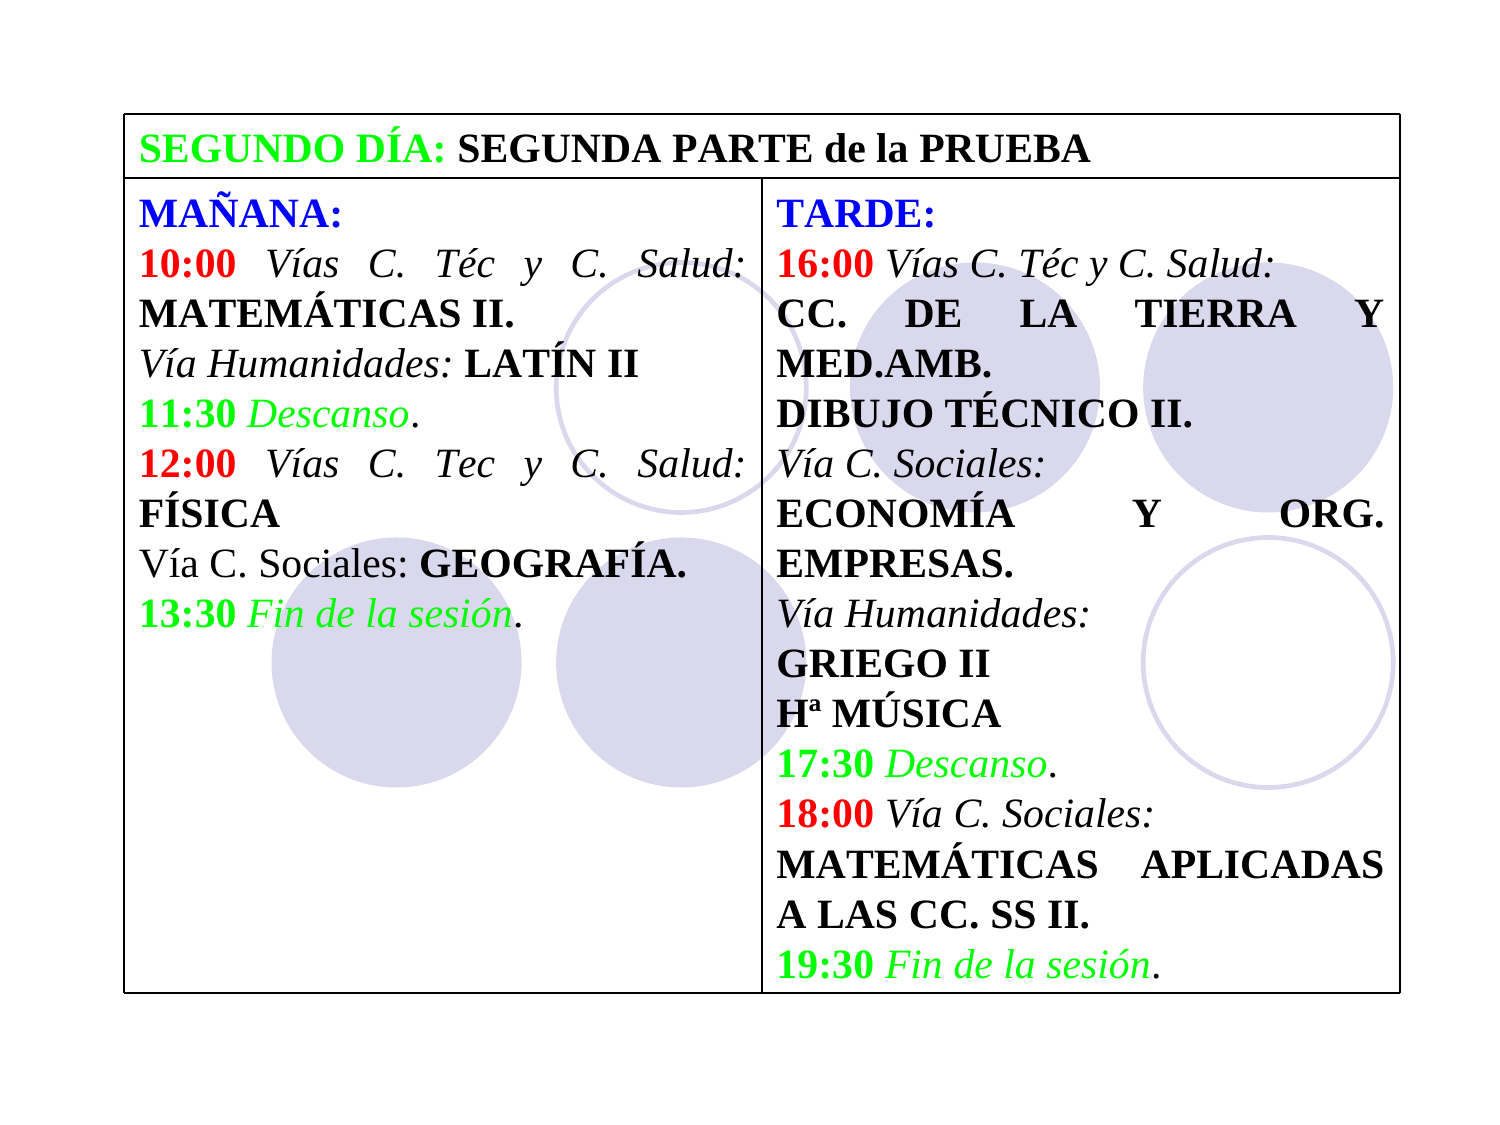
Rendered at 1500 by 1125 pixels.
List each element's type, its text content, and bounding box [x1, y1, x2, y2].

text_box MAÑANA: 10:00 Vías C. Téc y C. Salud: MATEMÁTICAS II. Vía Humanidades: LATÍN II 11:30 Descanso. 12:00 Vías C. Tec y C. Salud: FÍSICA Vía C. Sociales: GEOGRAFÍA. 13:30 Fin de la sesión. [125, 179, 761, 992]
text_box SEGUNDO DÍA: SEGUNDA PARTE de la PRUEBA [125, 115, 1399, 177]
text_box TARDE: 16:00 Vías C. Téc y C. Salud: CC. DE LA TIERRA Y MED.AMB. DIBUJO TÉCNICO II. Vía C. Sociales: ECONOMÍA Y ORG. EMPRESAS. Vía Humanidades: GRIEGO II Hª MÚSICA 17:30 Descanso. 18:00 Vía C. Sociales: MATEMÁTICAS APLICADAS A LAS CC. SS II. 19:30 Fin de la sesión. [763, 179, 1399, 992]
